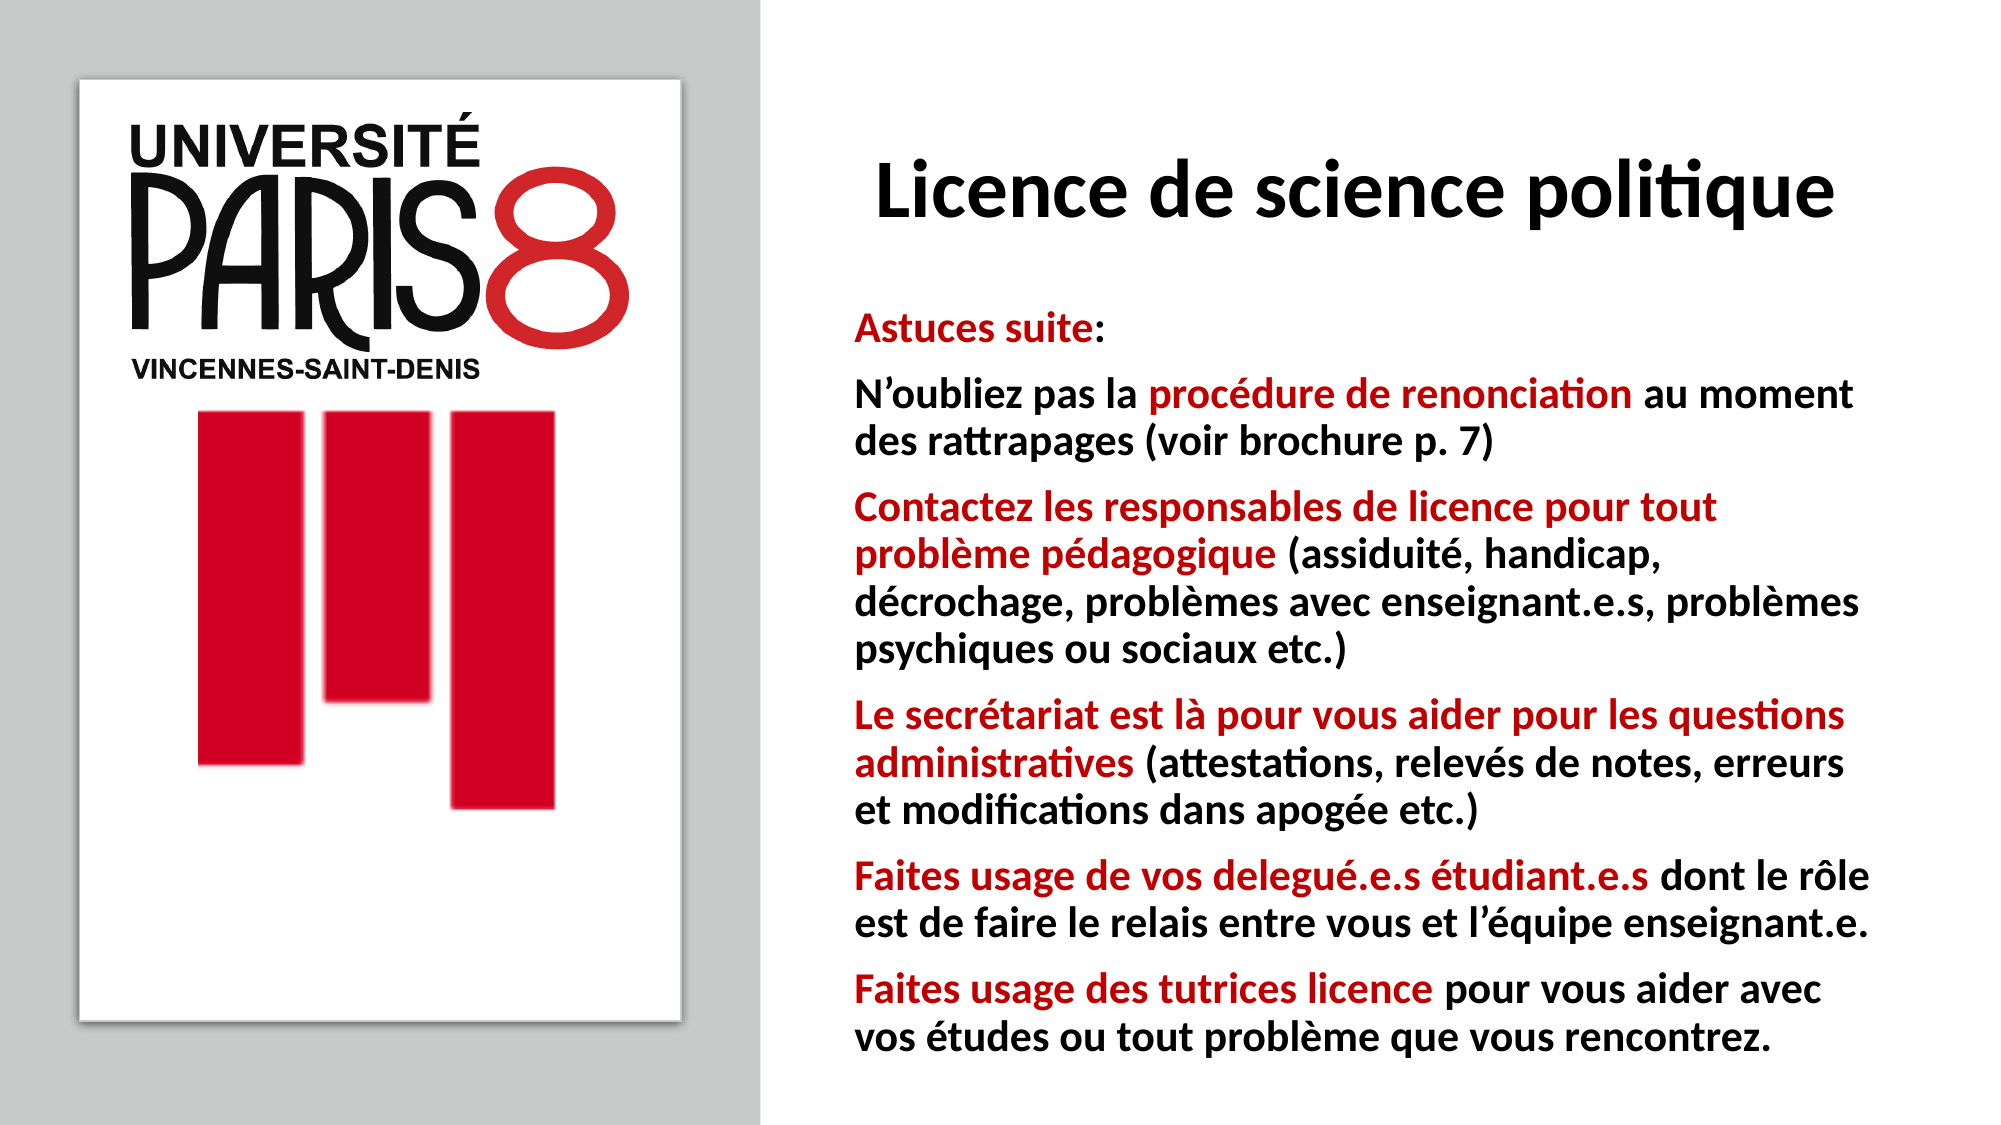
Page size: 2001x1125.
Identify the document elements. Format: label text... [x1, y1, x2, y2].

text_box [0, 0, 761, 1125]
picture [198, 409, 563, 816]
picture [131, 112, 629, 379]
title Licence de science politique [839, 103, 1893, 296]
list Astuces suite: N’oubliez pas la procédure de renonciation au moment des rattrapages (voir brochure p. 7) Contactez les responsables de licence pour tout problème pédagogique (assiduité, handicap, décrochage, problèmes avec enseignant.e.s, problèmes psychiques ou sociaux etc.) Le secrétariat est là pour vous aider pour les questions administratives (attestations, relevés de notes, erreurs et modifications dans apogée etc.) Faites usage de vos delegué.e.s étudiant.e.s dont le rôle est de faire le relais entre vous et l’équipe enseignant.e. Faites usage des tutrices licence pour vous aider avec vos études ou tout problème que vous rencontrez. [839, 296, 1893, 1079]
